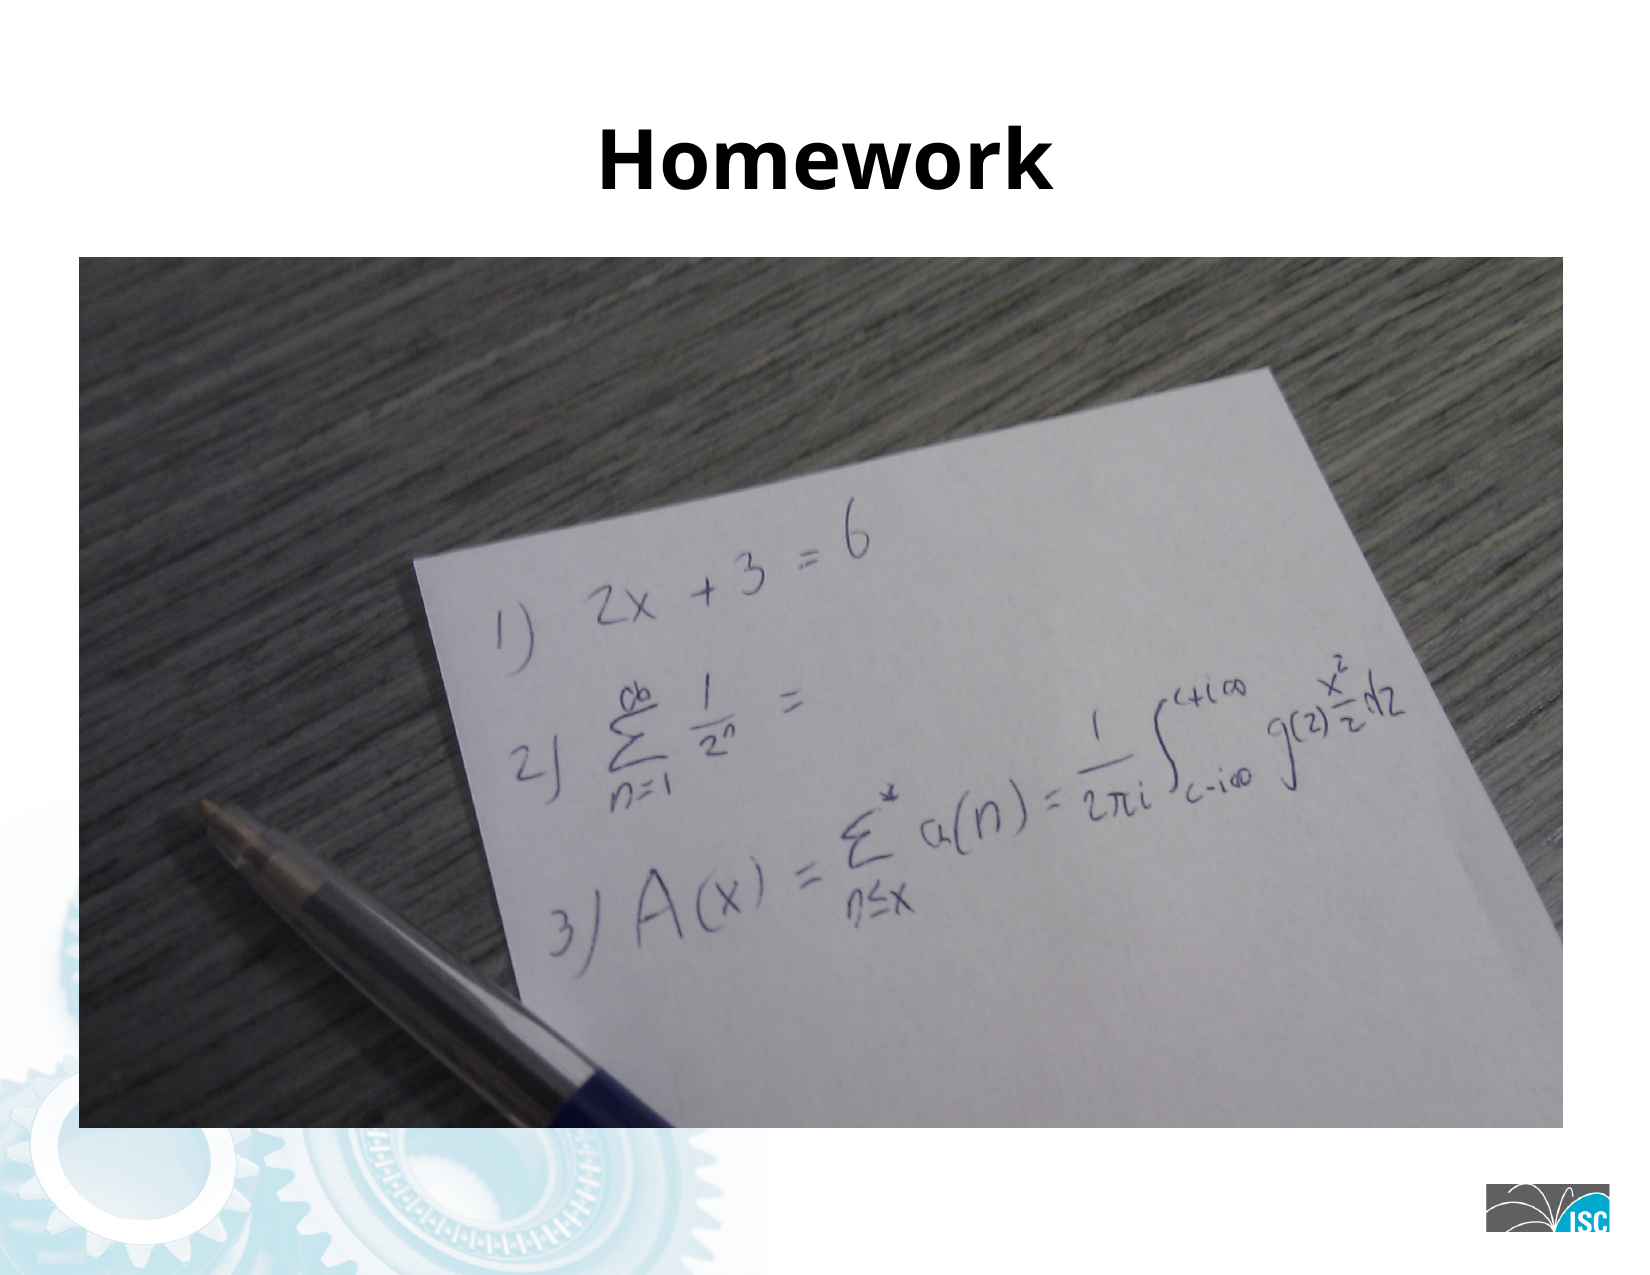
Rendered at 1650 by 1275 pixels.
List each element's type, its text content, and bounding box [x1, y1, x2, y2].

picture [0, 0, 1650, 1275]
title Homework [82, 42, 1568, 272]
